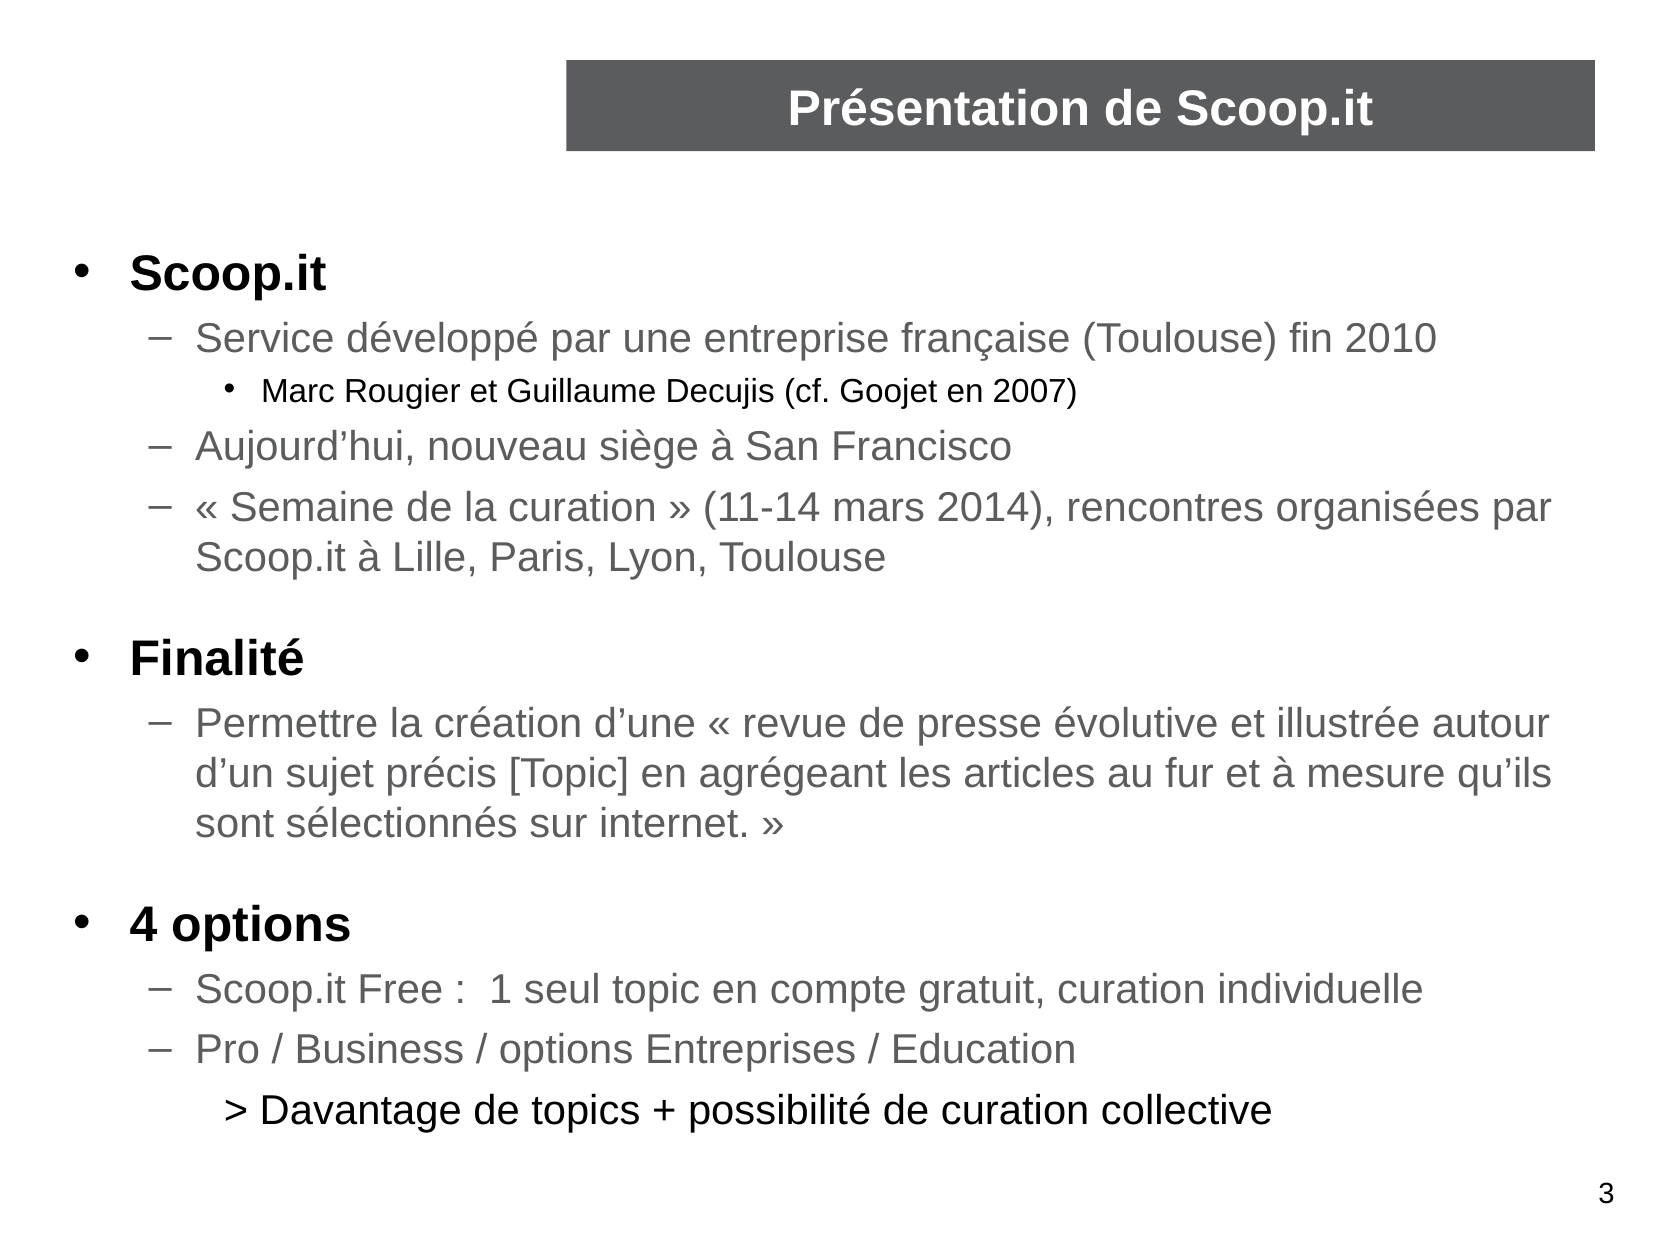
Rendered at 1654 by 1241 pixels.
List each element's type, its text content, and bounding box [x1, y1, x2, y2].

text_box <numéro> [1243, 1173, 1630, 1241]
text_box Présentation de Scoop.it [566, 60, 1595, 152]
text_box Scoop.it Service développé par une entreprise française (Toulouse) fin 2010 Marc Rougier et Guillaume Decujis (cf. Goojet en 2007) Aujourd’hui, nouveau siège à San Francisco « Semaine de la curation » (11-14 mars 2014), rencontres organisées par Scoop.it à Lille, Paris, Lyon, Toulouse Finalité Permettre la création d’une « revue de presse évolutive et illustrée autour d’un sujet précis [Topic] en agrégeant les articles au fur et à mesure qu’ils sont sélectionnés sur internet. » 4 options Scoop.it Free : 1 seul topic en compte gratuit, curation individuelle Pro / Business / options Entreprises / Education > Davantage de topics + possibilité de curation collective [58, 232, 1630, 1173]
